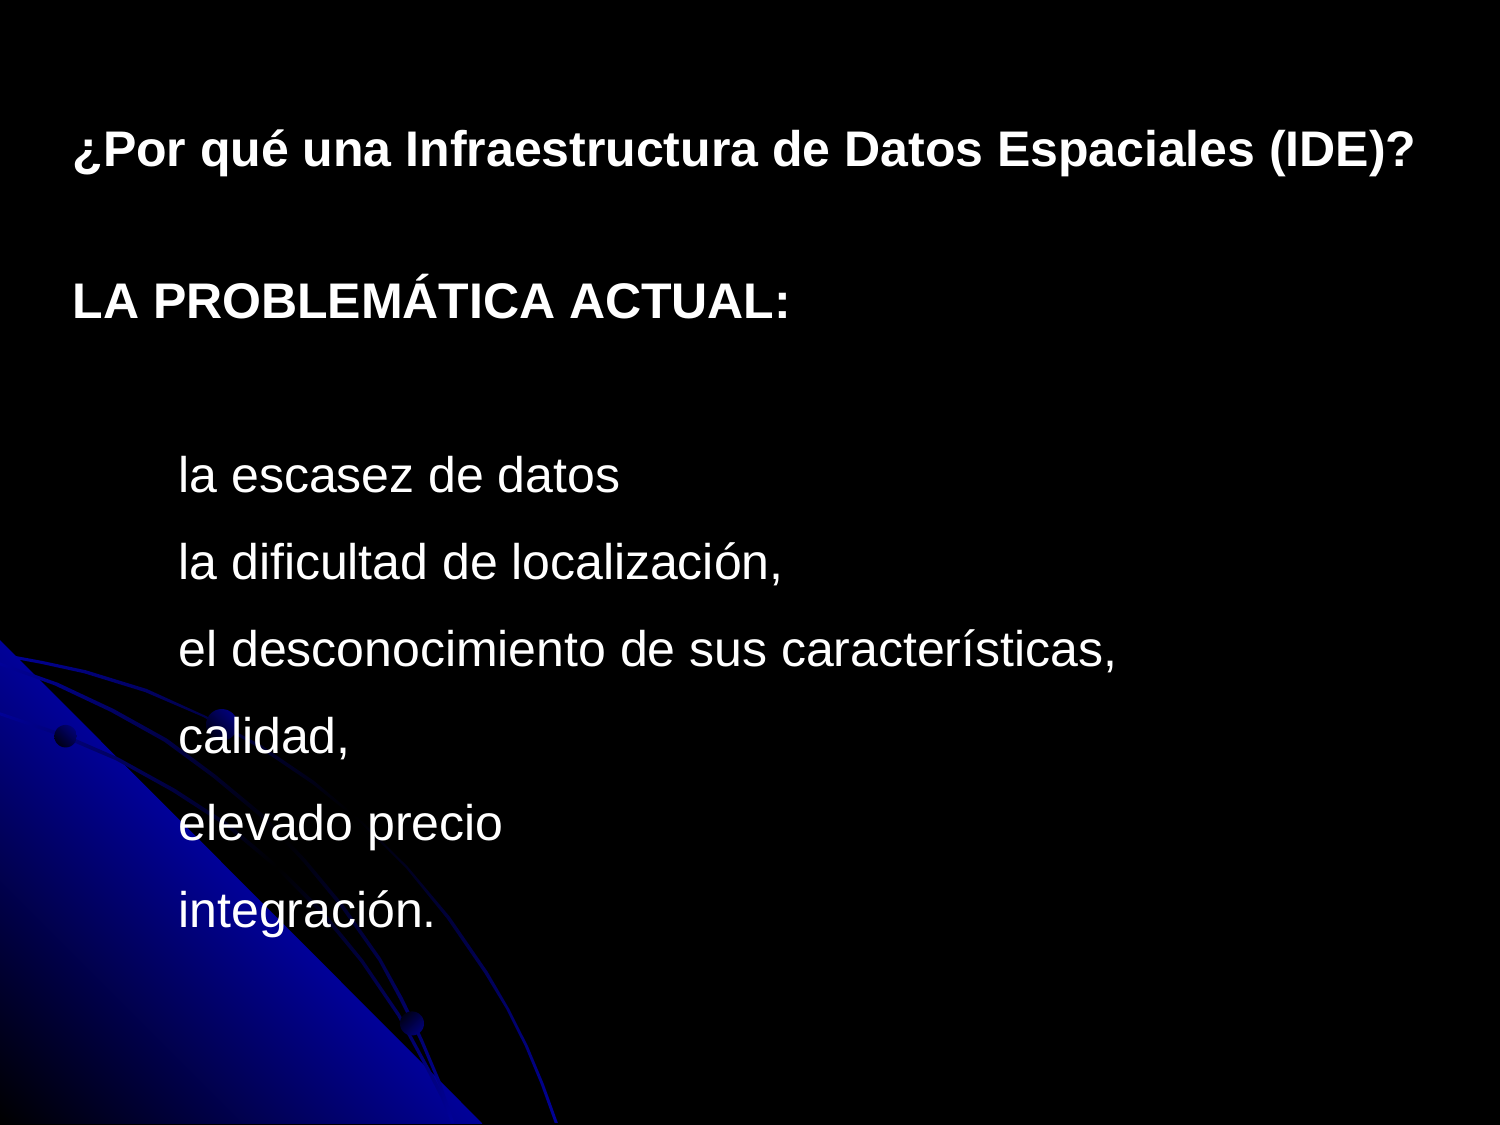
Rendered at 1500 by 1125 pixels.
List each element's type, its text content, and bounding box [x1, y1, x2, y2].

text_box ¿Por qué una Infraestructura de Datos Espaciales (IDE)? LA PROBLEMÁTICA ACTUAL: la escasez de datos la dificultad de localización, el desconocimiento de sus características, calidad, elevado precio integración. [0, 113, 1468, 1033]
